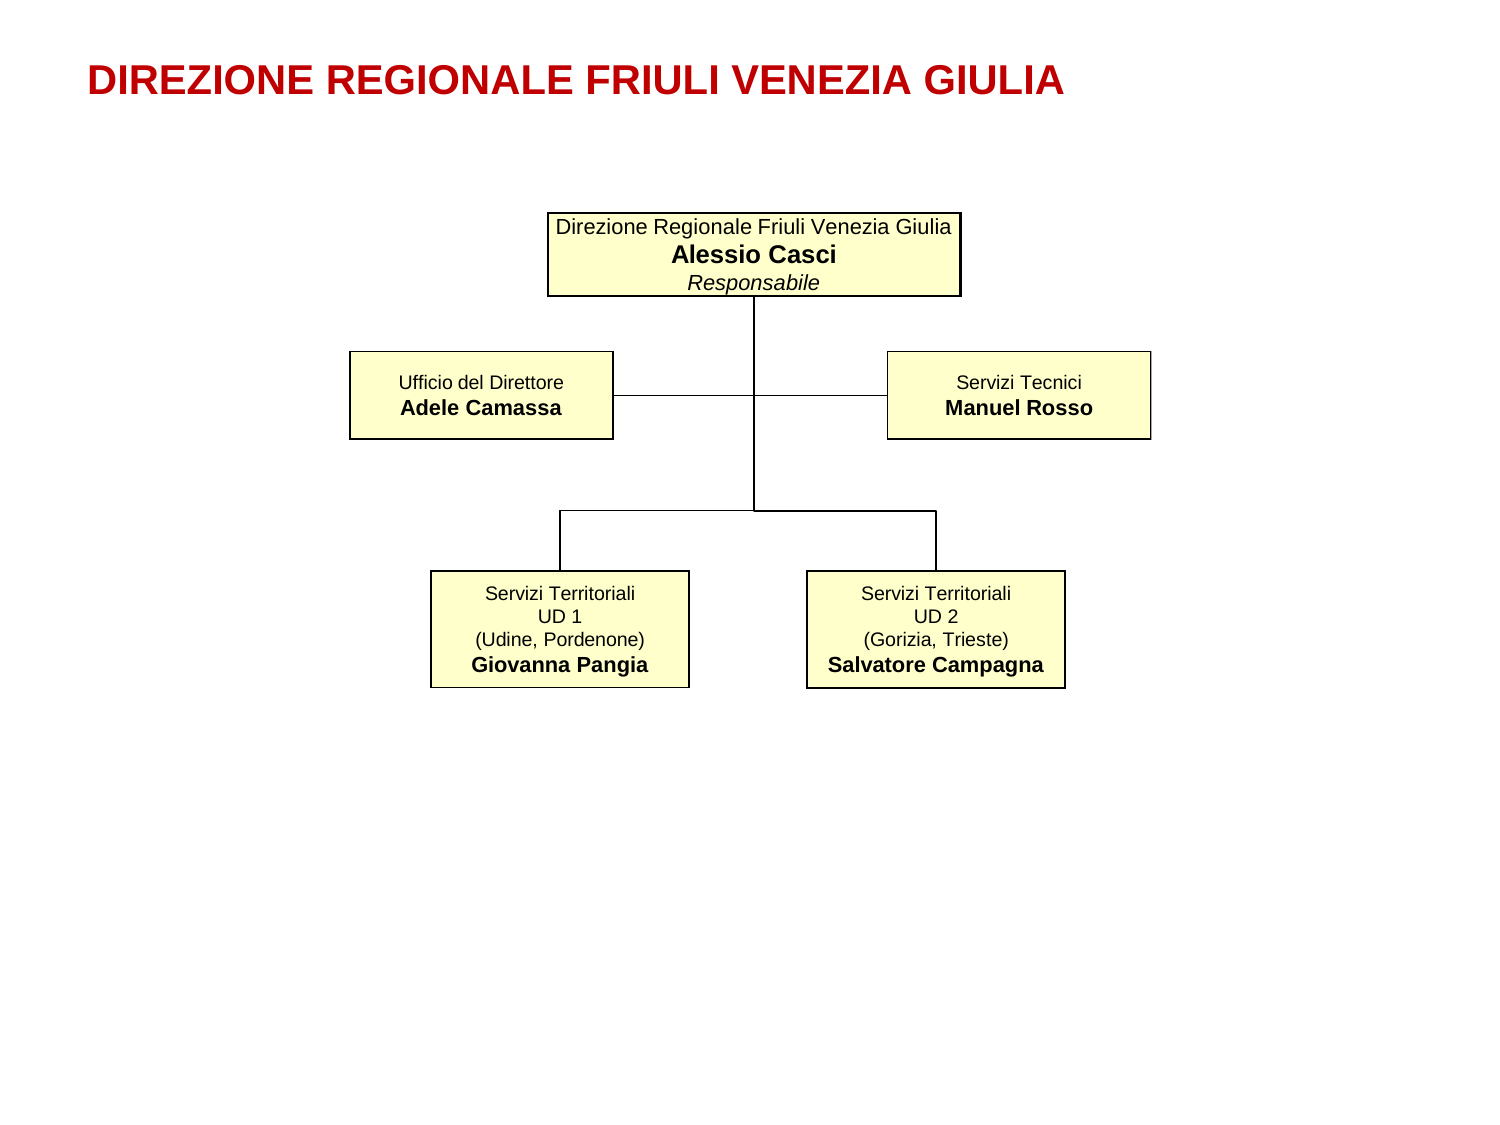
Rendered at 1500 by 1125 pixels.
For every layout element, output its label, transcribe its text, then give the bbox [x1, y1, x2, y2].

text_box DIREZIONE REGIONALE FRIULI VENEZIA GIULIA [72, 45, 1462, 128]
picture [348, 205, 1152, 691]
